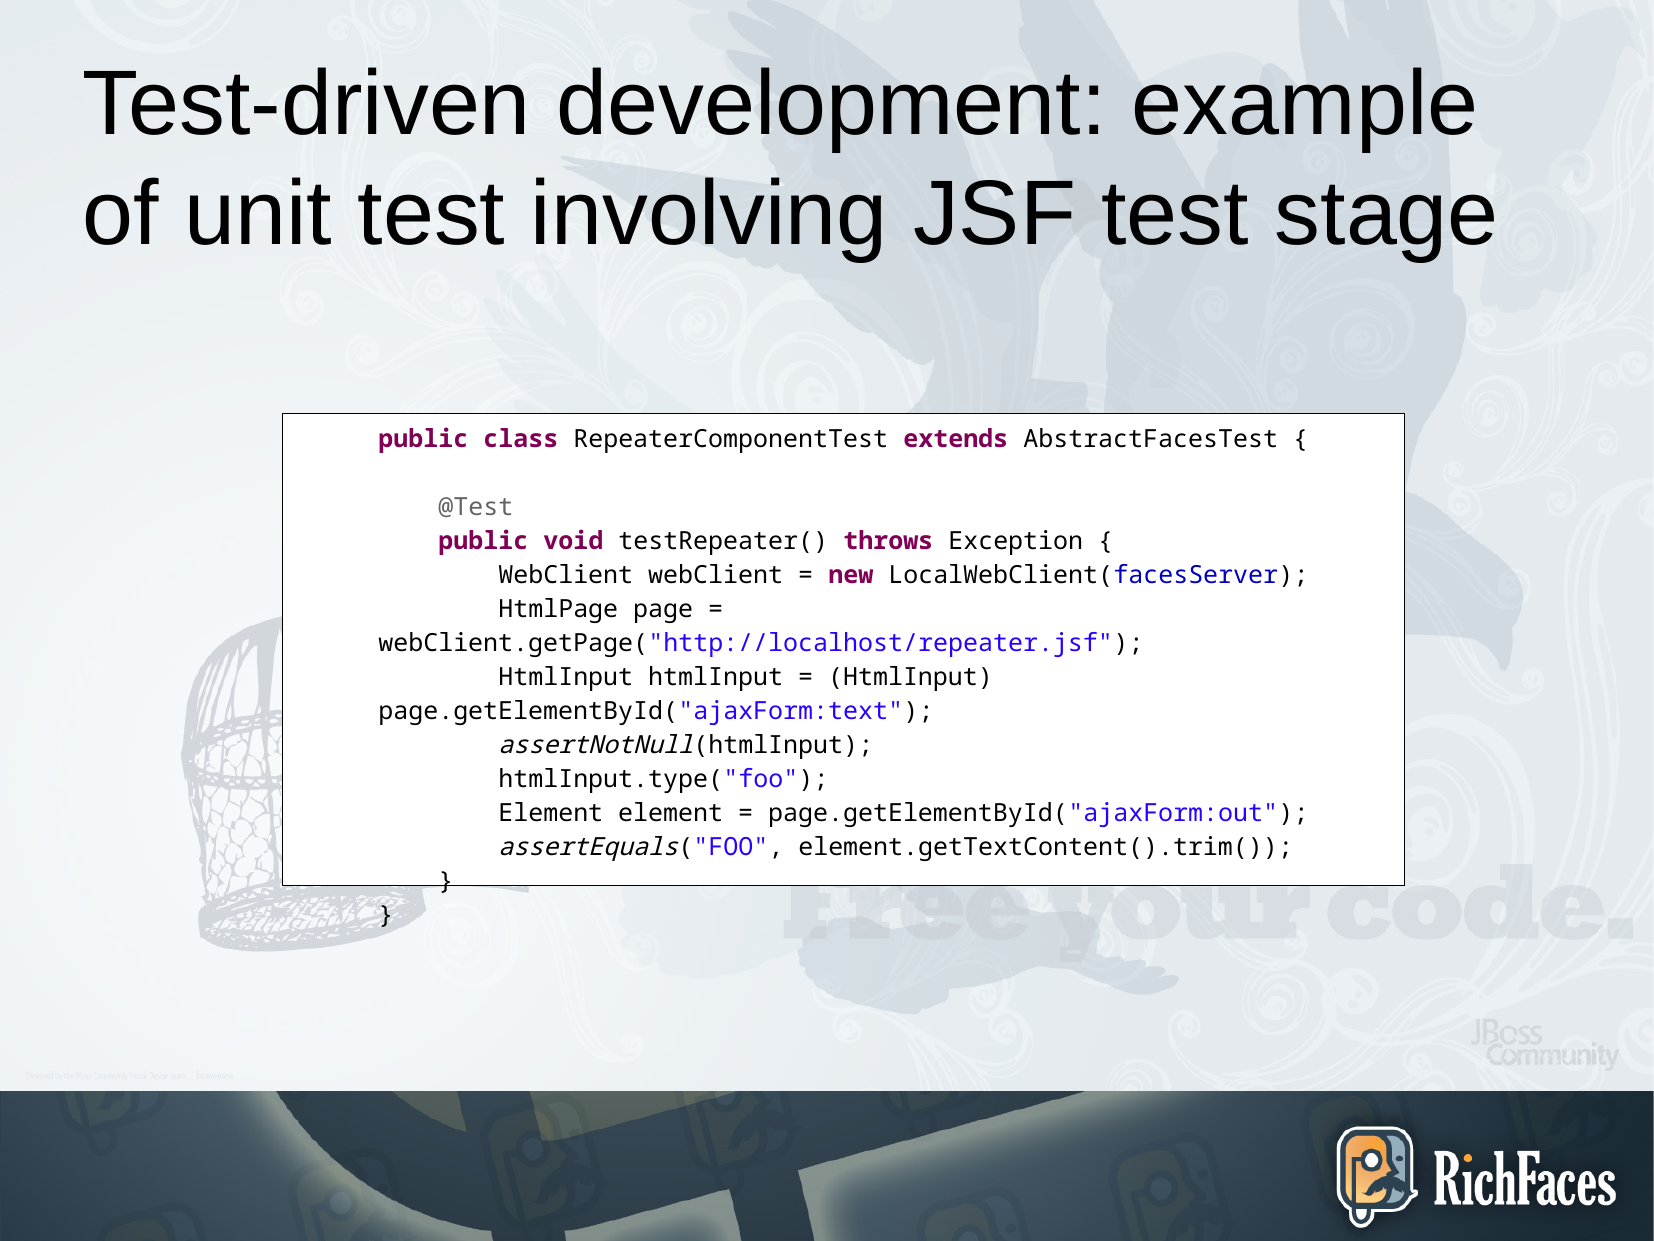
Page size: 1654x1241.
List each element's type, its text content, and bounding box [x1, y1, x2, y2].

text_box public class RepeaterComponentTest extends AbstractFacesTest { @Test public void testRepeater() throws Exception { WebClient webClient = new LocalWebClient(facesServer); HtmlPage page = webClient.getPage("http://localhost/repeater.jsf"); HtmlInput htmlInput = (HtmlInput) page.getElementById("ajaxForm:text"); assertNotNull(htmlInput); htmlInput.type("foo"); Element element = page.getElementById("ajaxForm:out"); assertEquals("FOO", element.getTextContent().trim()); } } [282, 413, 1405, 886]
title Test-driven development: example of unit test involving JSF test stage [82, 49, 1571, 257]
